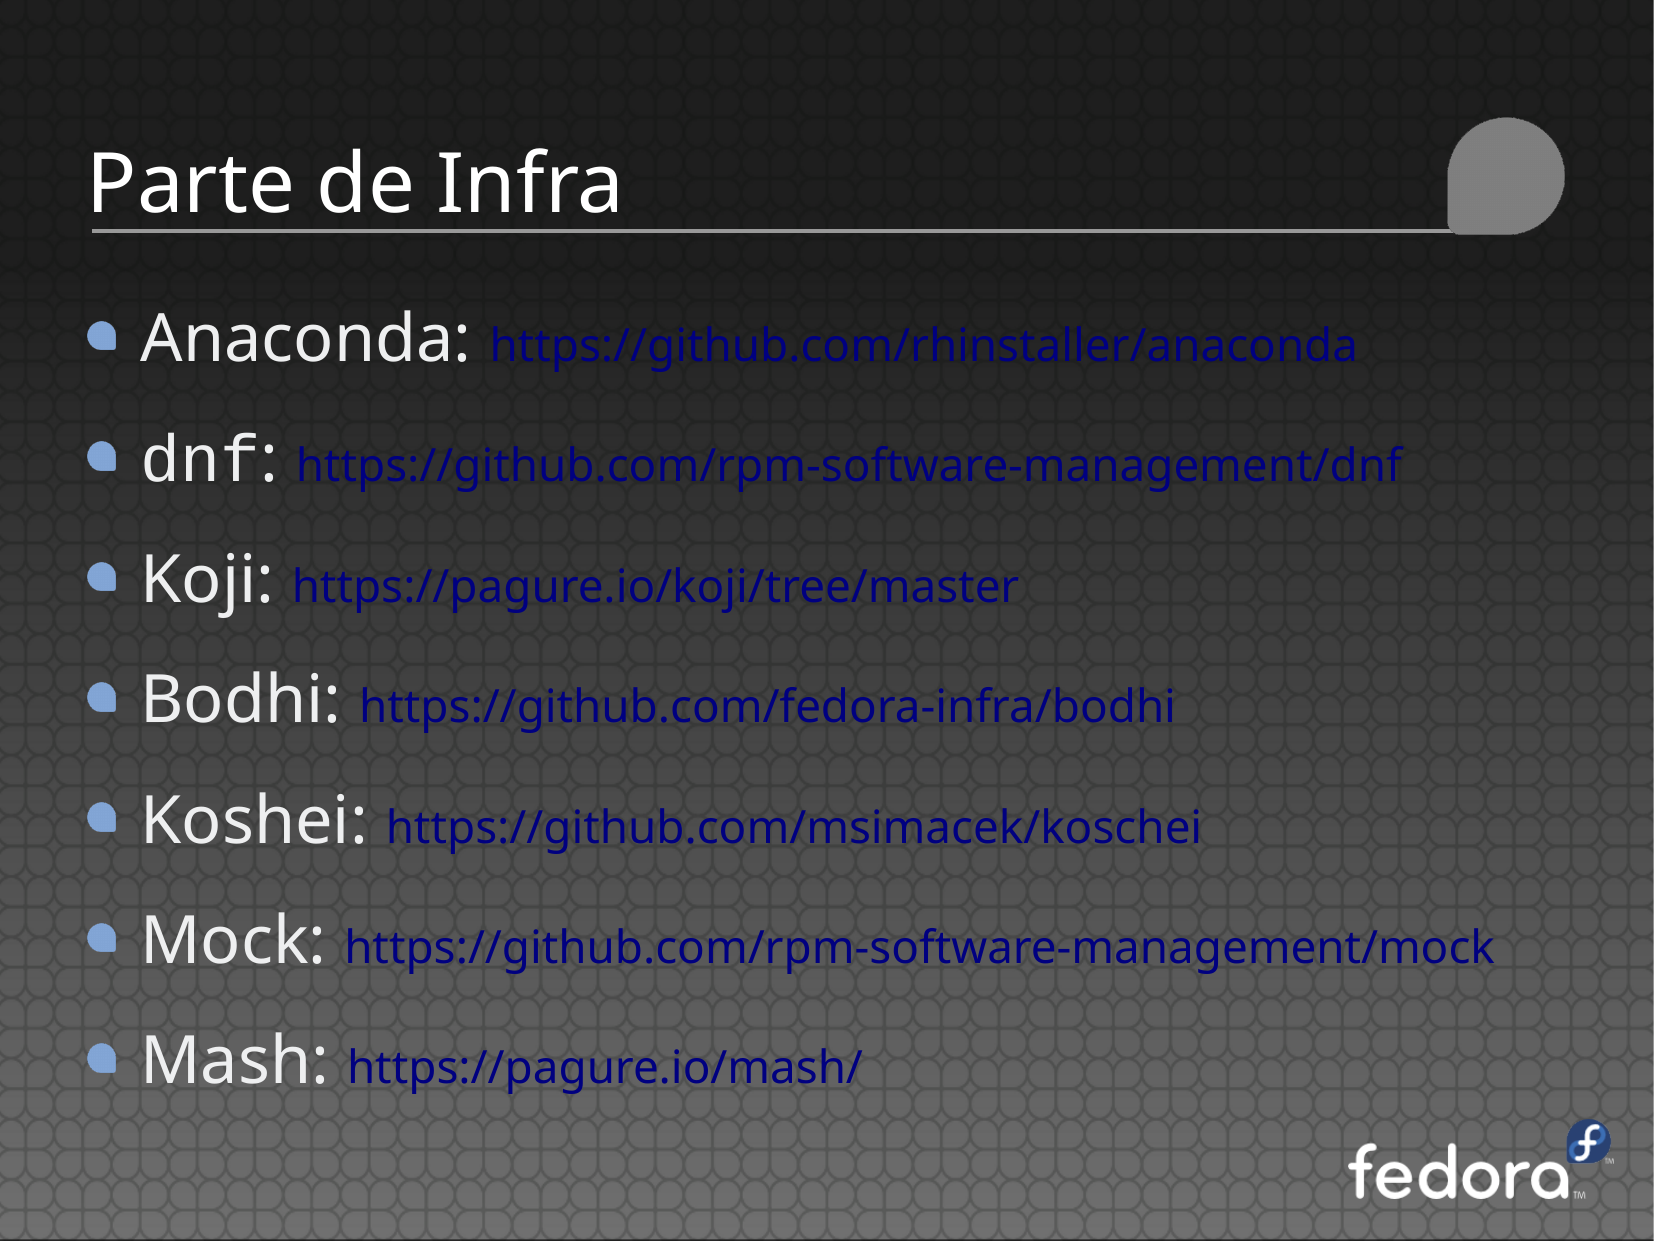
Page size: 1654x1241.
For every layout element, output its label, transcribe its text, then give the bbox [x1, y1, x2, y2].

list Anaconda: https://github.com/rhinstaller/anaconda dnf: https://github.com/rpm-software-management/dnf Koji: https://pagure.io/koji/tree/master Bodhi: https://github.com/fedora-infra/bodhi Koshei: https://github.com/msimacek/koschei Mock: https://github.com/rpm-software-management/mock Mash: https://pagure.io/mash/ [69, 290, 1584, 1213]
picture [0, 0, 1654, 1241]
title Parte de Infra [86, 112, 1576, 249]
